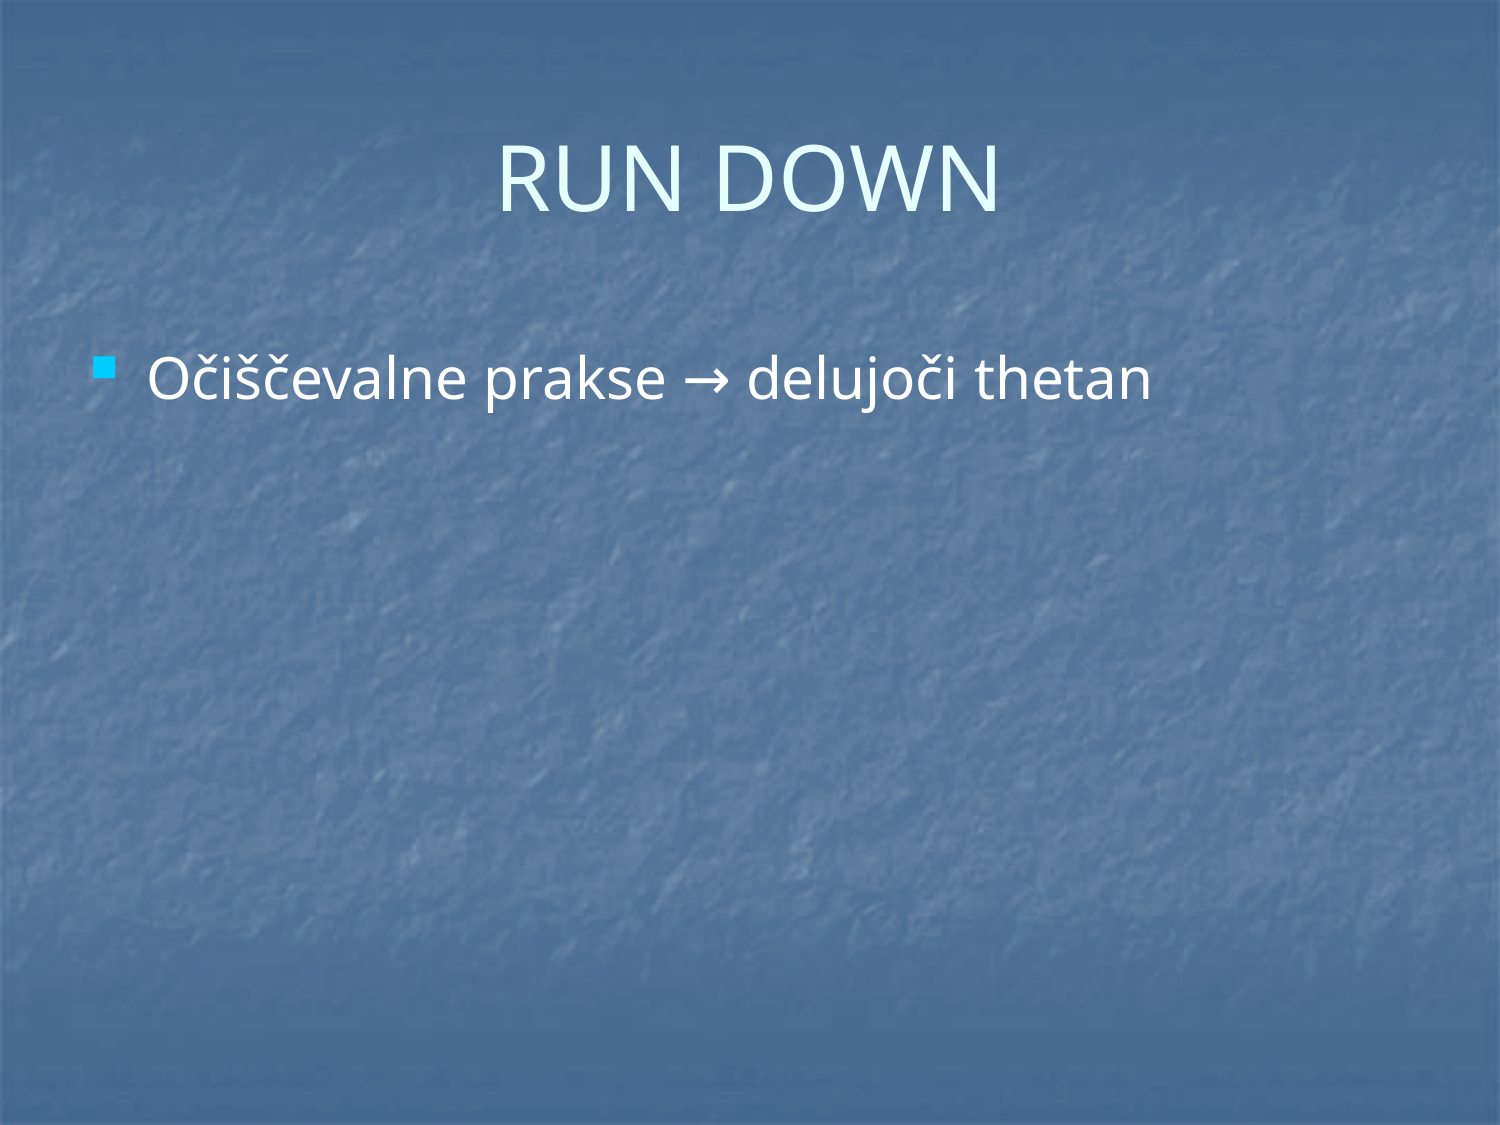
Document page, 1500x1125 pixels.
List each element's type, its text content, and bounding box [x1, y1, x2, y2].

title RUN DOWN [75, 62, 1425, 288]
picture [0, 0, 1500, 1125]
list Očiščevalne prakse → delujoči thetan [75, 324, 1425, 1000]
